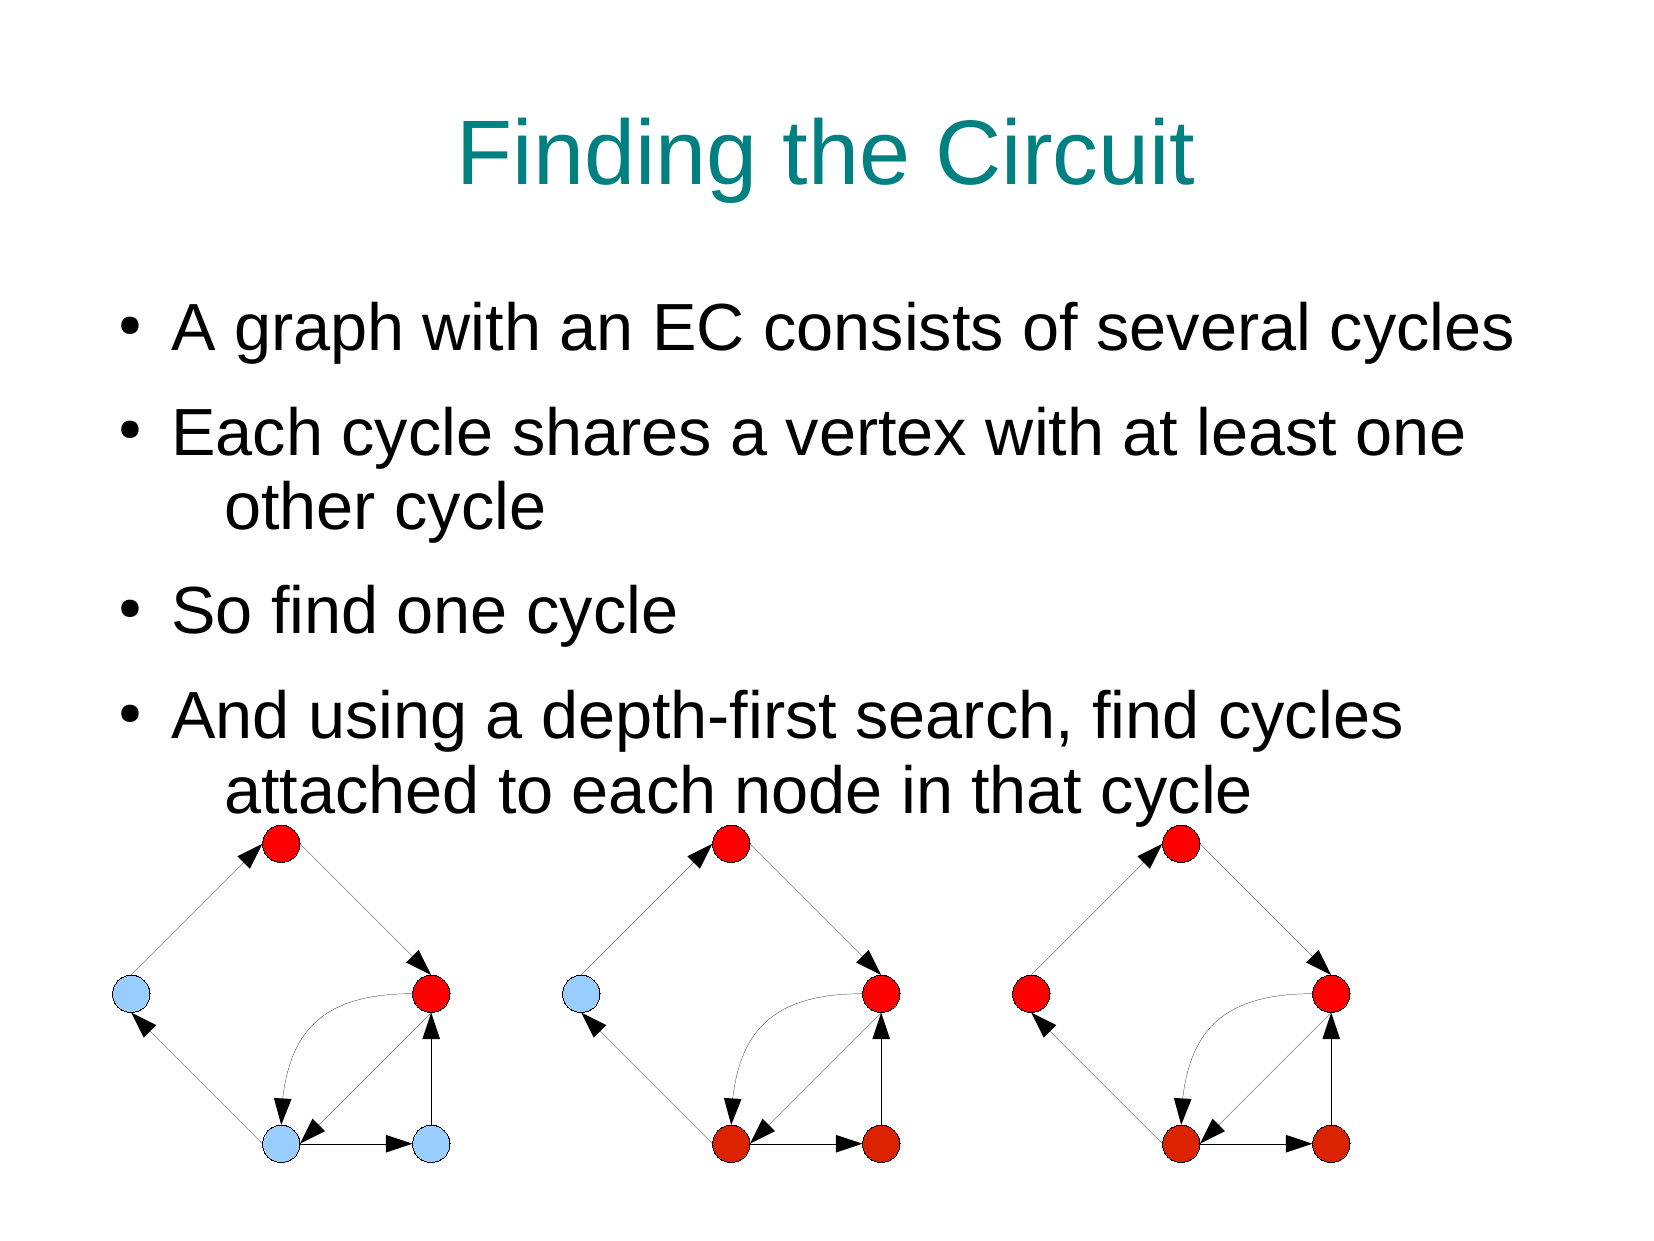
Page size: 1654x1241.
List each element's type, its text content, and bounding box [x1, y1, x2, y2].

text_box [412, 1125, 451, 1163]
text_box [412, 975, 451, 1013]
text_box [1162, 1125, 1200, 1163]
text_box [1312, 975, 1351, 1013]
text_box [862, 975, 901, 1013]
text_box [112, 975, 151, 1013]
text_box [262, 825, 300, 863]
text_box [712, 1125, 750, 1163]
text_box [1012, 975, 1051, 1013]
list A graph with an EC consists of several cycles Each cycle shares a vertex with at least one other cycle So find one cycle And using a depth-first search, find cycles attached to each node in that cycle [82, 290, 1571, 796]
text_box [862, 1125, 901, 1163]
text_box [1162, 825, 1200, 863]
text_box [712, 825, 750, 863]
text_box [562, 975, 601, 1013]
text_box [262, 1125, 300, 1163]
text_box [1312, 1125, 1351, 1163]
title Finding the Circuit [82, 49, 1571, 257]
